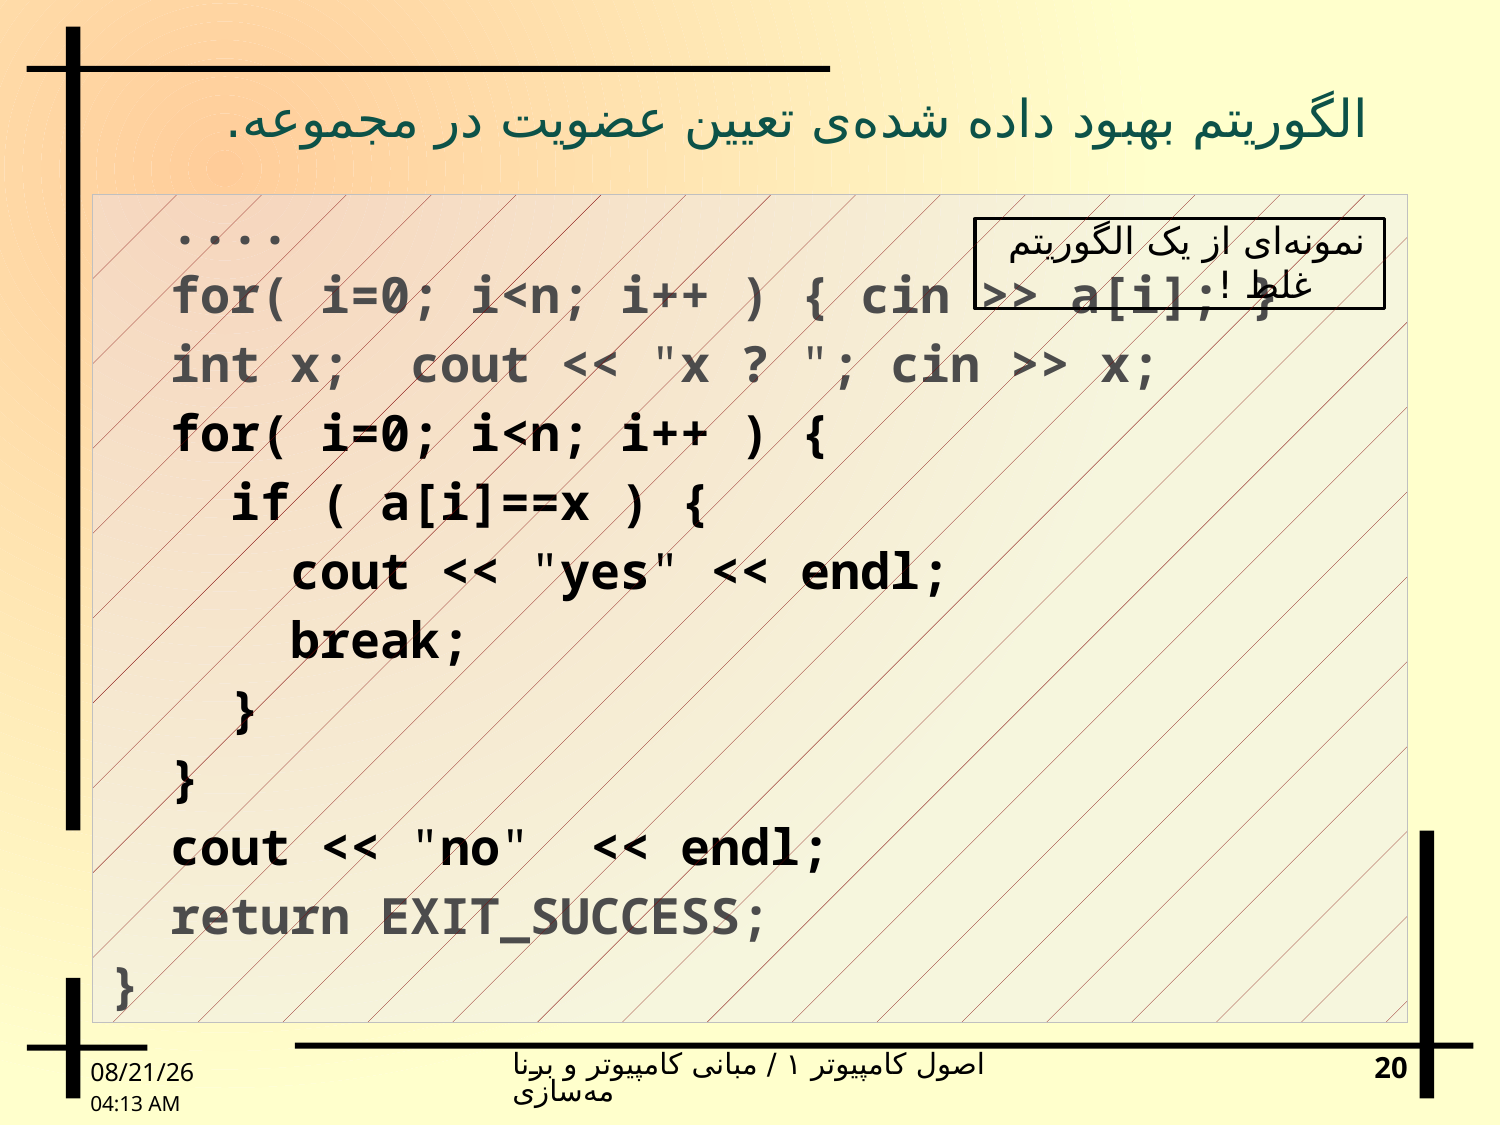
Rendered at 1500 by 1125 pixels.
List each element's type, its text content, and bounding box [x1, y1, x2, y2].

list الگوریتم بهبود داده شده‌ی تعیین عضویت در مجموعه. [110, 89, 1422, 188]
text_box [92, 194, 1408, 1023]
